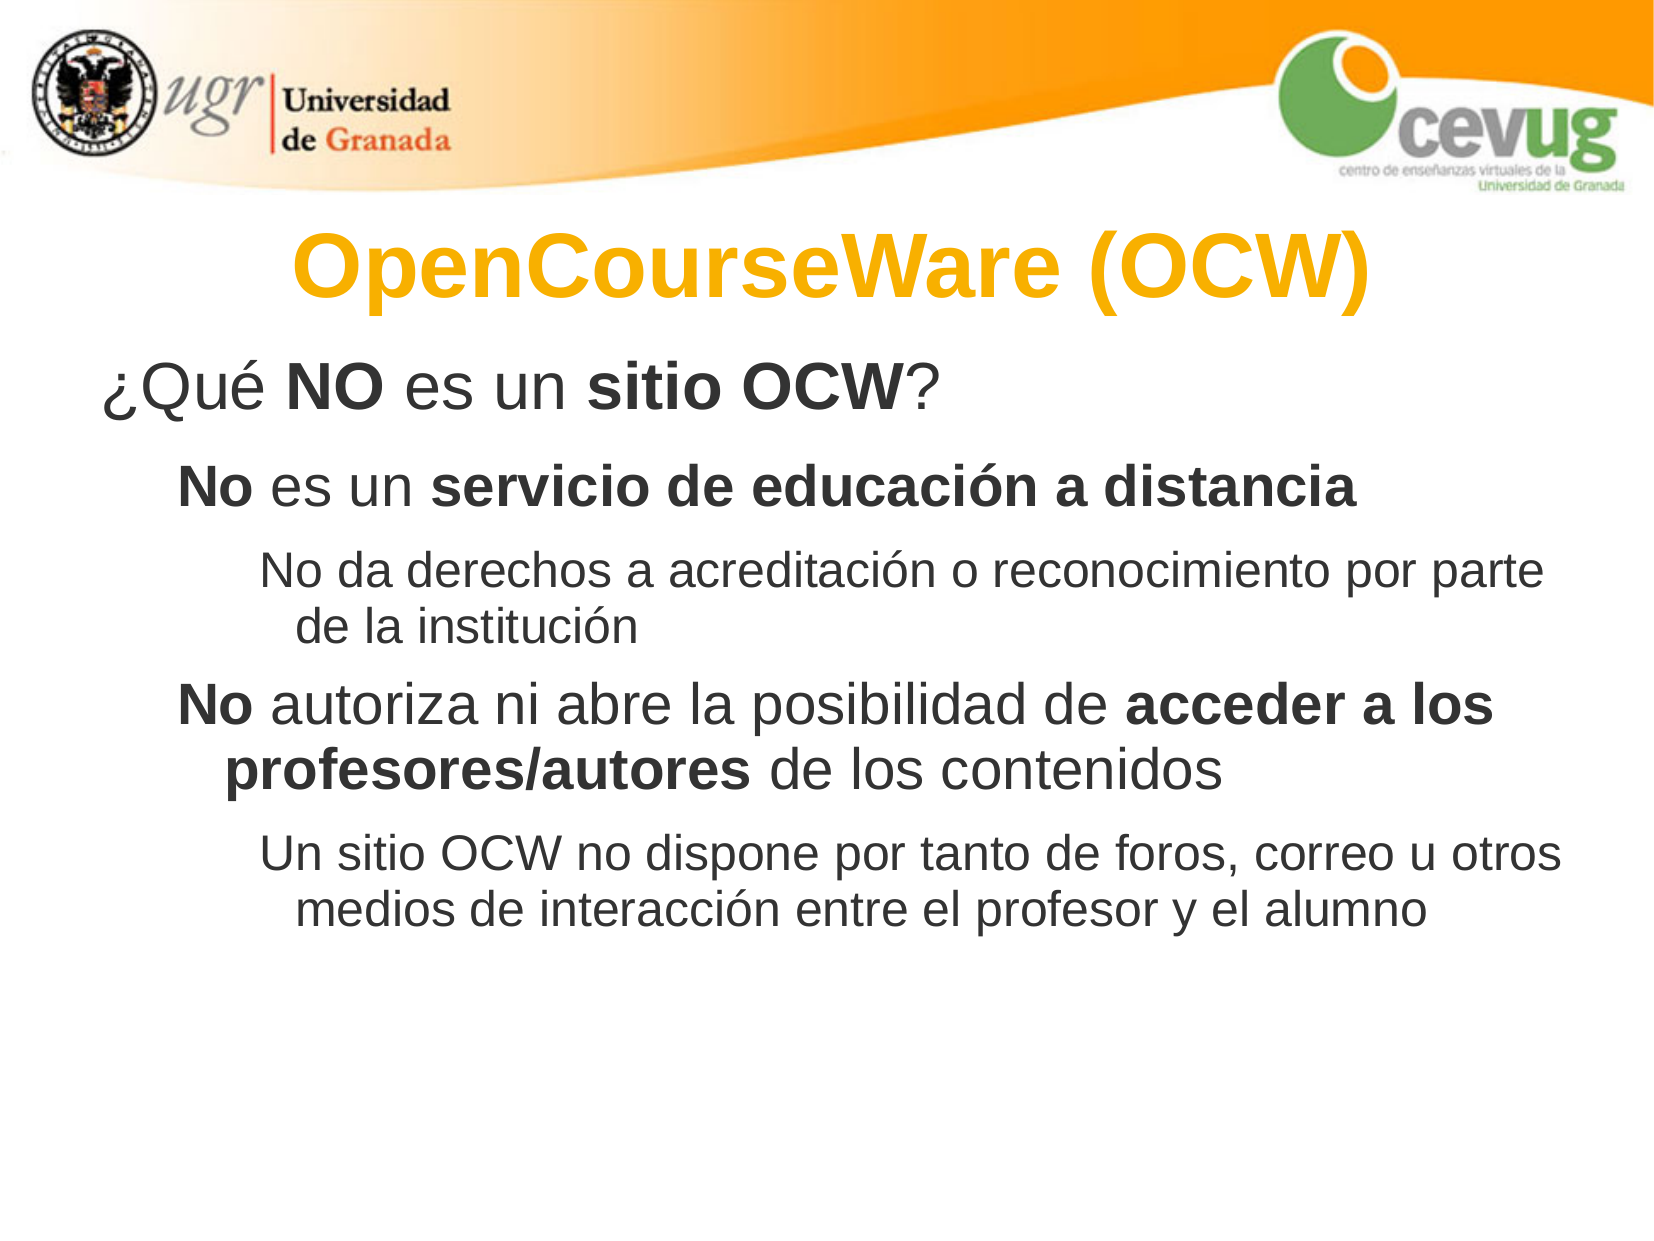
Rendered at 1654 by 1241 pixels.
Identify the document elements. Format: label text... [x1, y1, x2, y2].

title OpenCourseWare (OCW) [88, 177, 1577, 355]
list ¿Qué NO es un sitio OCW? No es un servicio de educación a distancia No da derechos a acreditación o reconocimiento por parte de la institución No autoriza ni abre la posibilidad de acceder a los profesores/autores de los contenidos Un sitio OCW no dispone por tanto de foros, correo u otros medios de interacción entre el profesor y el alumno [82, 349, 1571, 1168]
